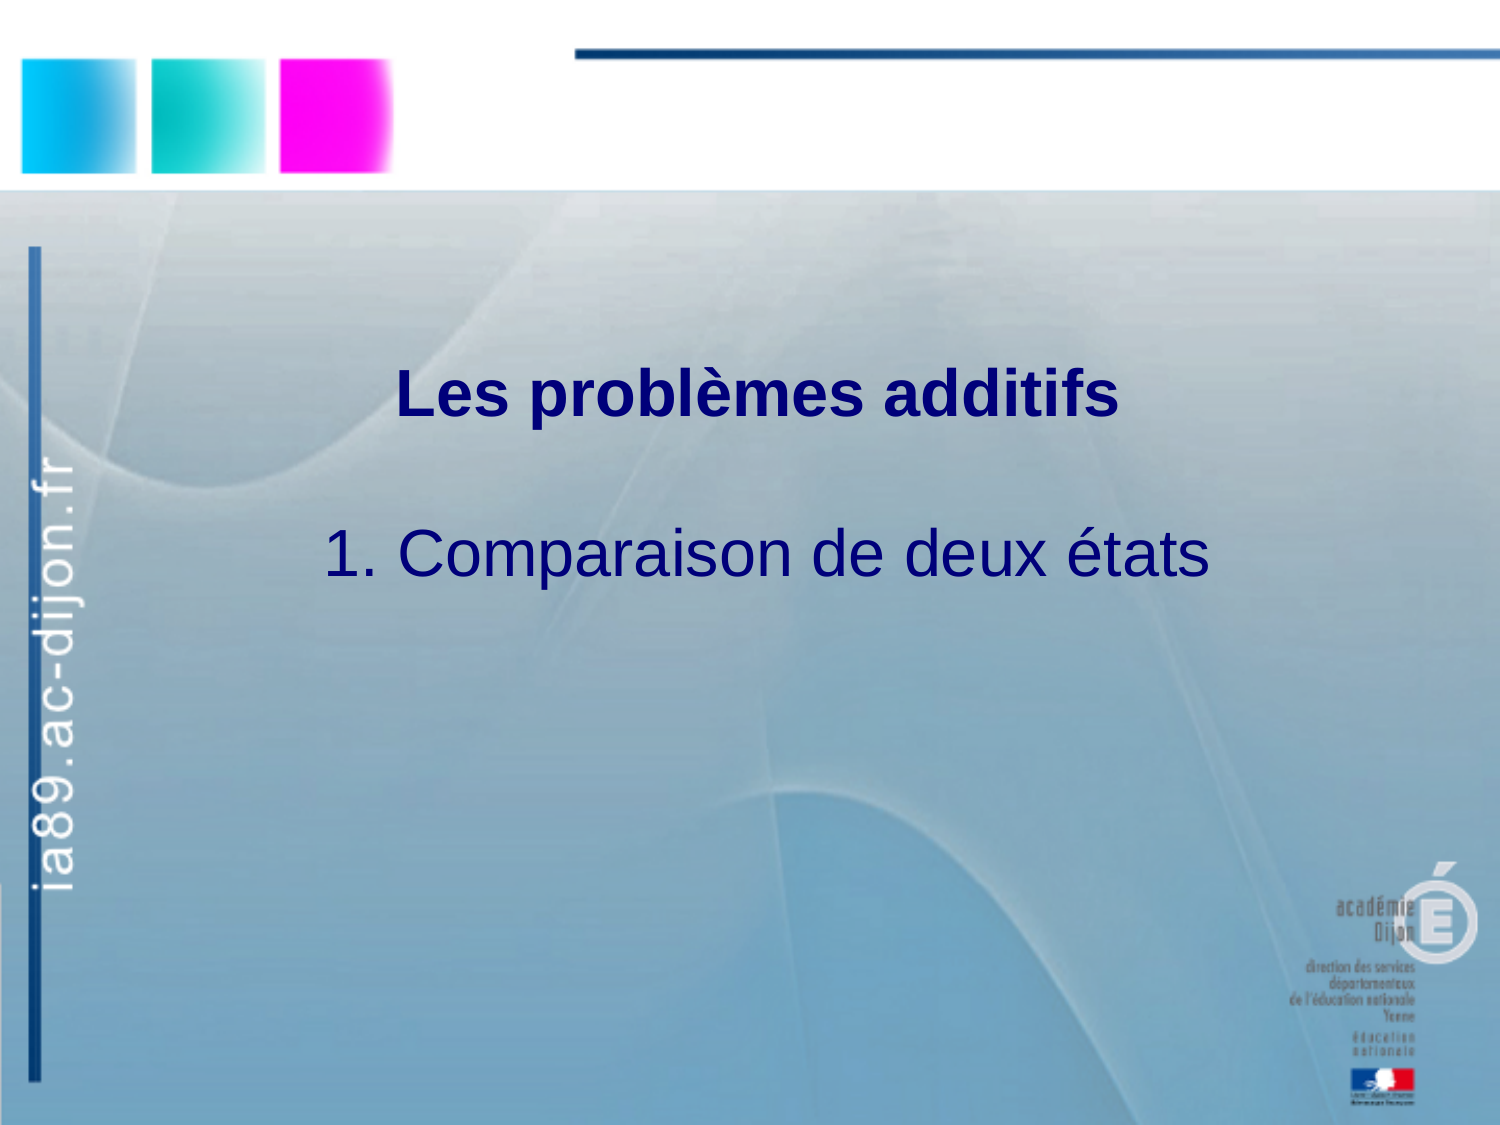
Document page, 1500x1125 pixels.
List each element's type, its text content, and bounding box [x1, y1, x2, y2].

text_box Les problèmes additifs 1. Comparaison de deux états [236, 342, 1300, 674]
picture [0, 0, 1500, 1125]
